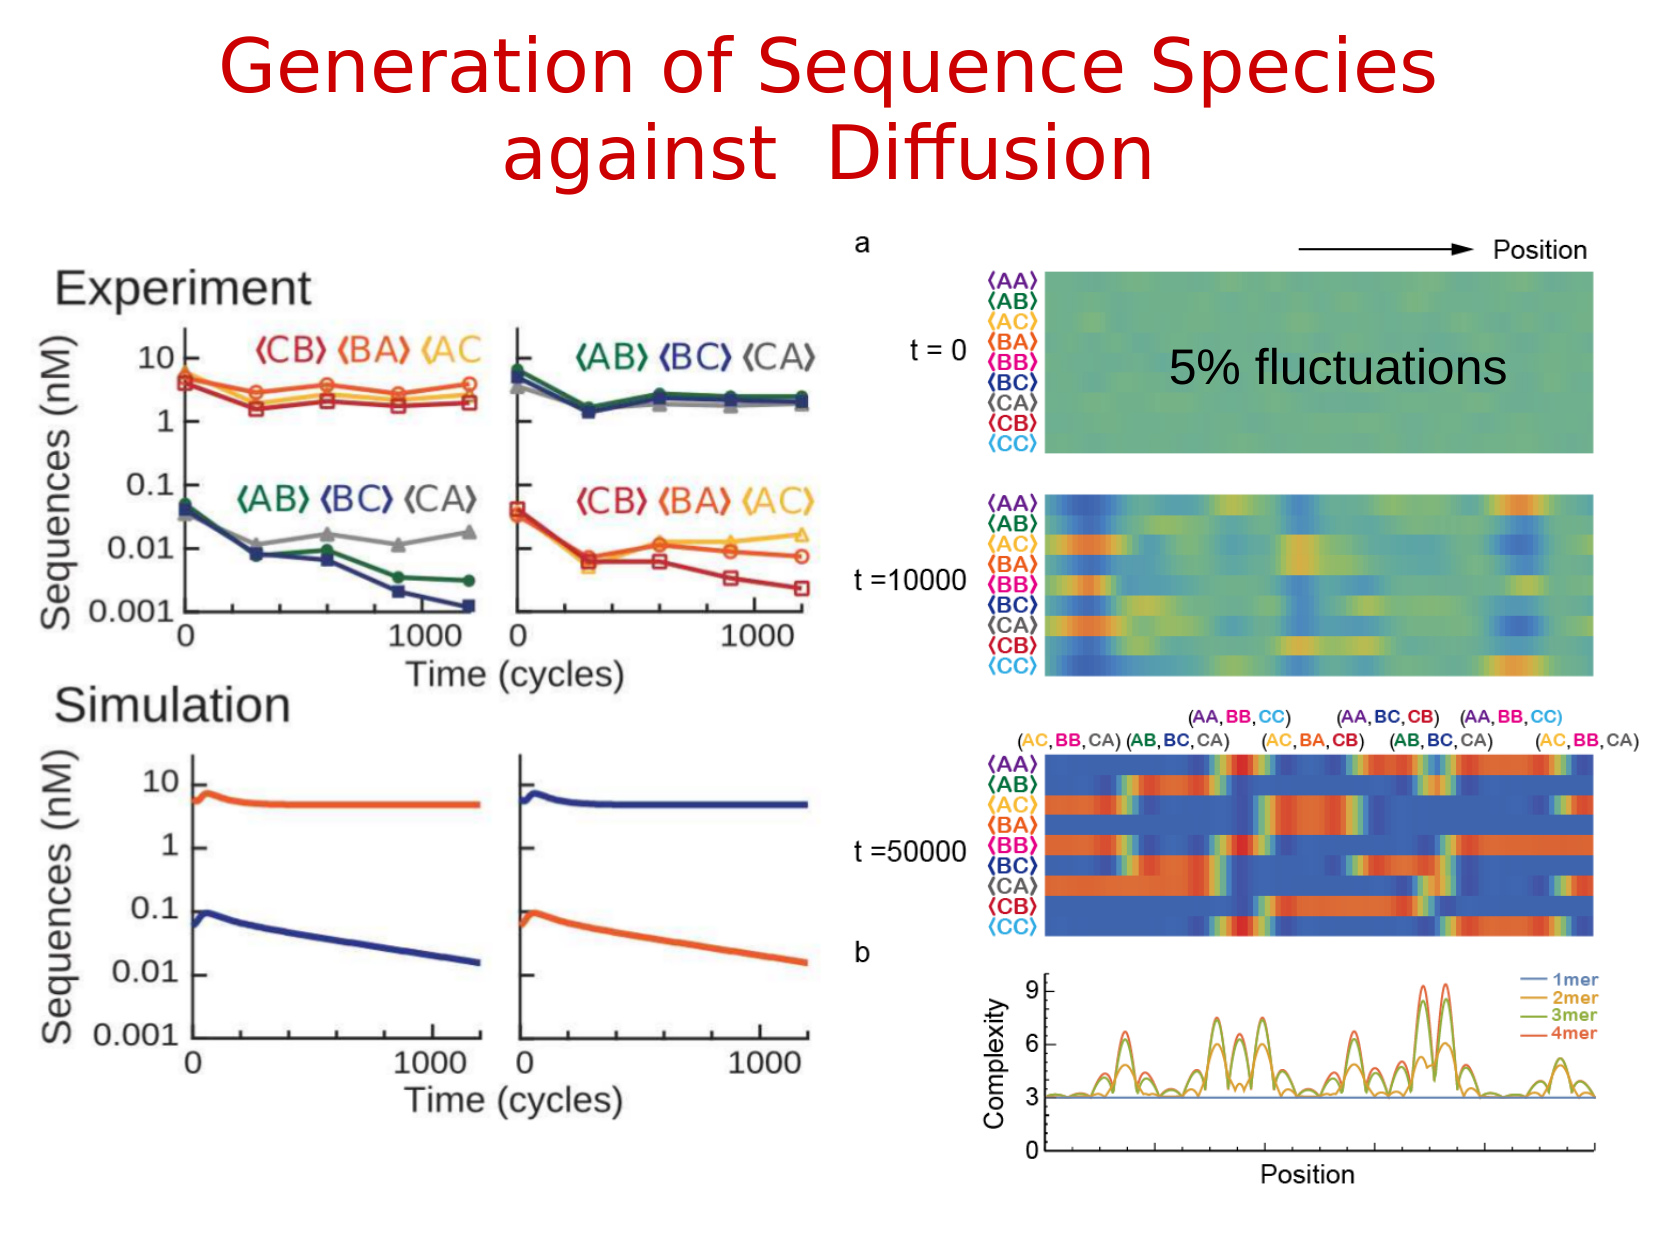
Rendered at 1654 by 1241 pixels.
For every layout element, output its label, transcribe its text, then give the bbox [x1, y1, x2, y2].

title 5% fluctuations [1023, 338, 1619, 392]
title Generation of Sequence Species against Diffusion [0, 22, 1654, 198]
picture [26, 253, 821, 1132]
picture [847, 230, 1642, 1192]
